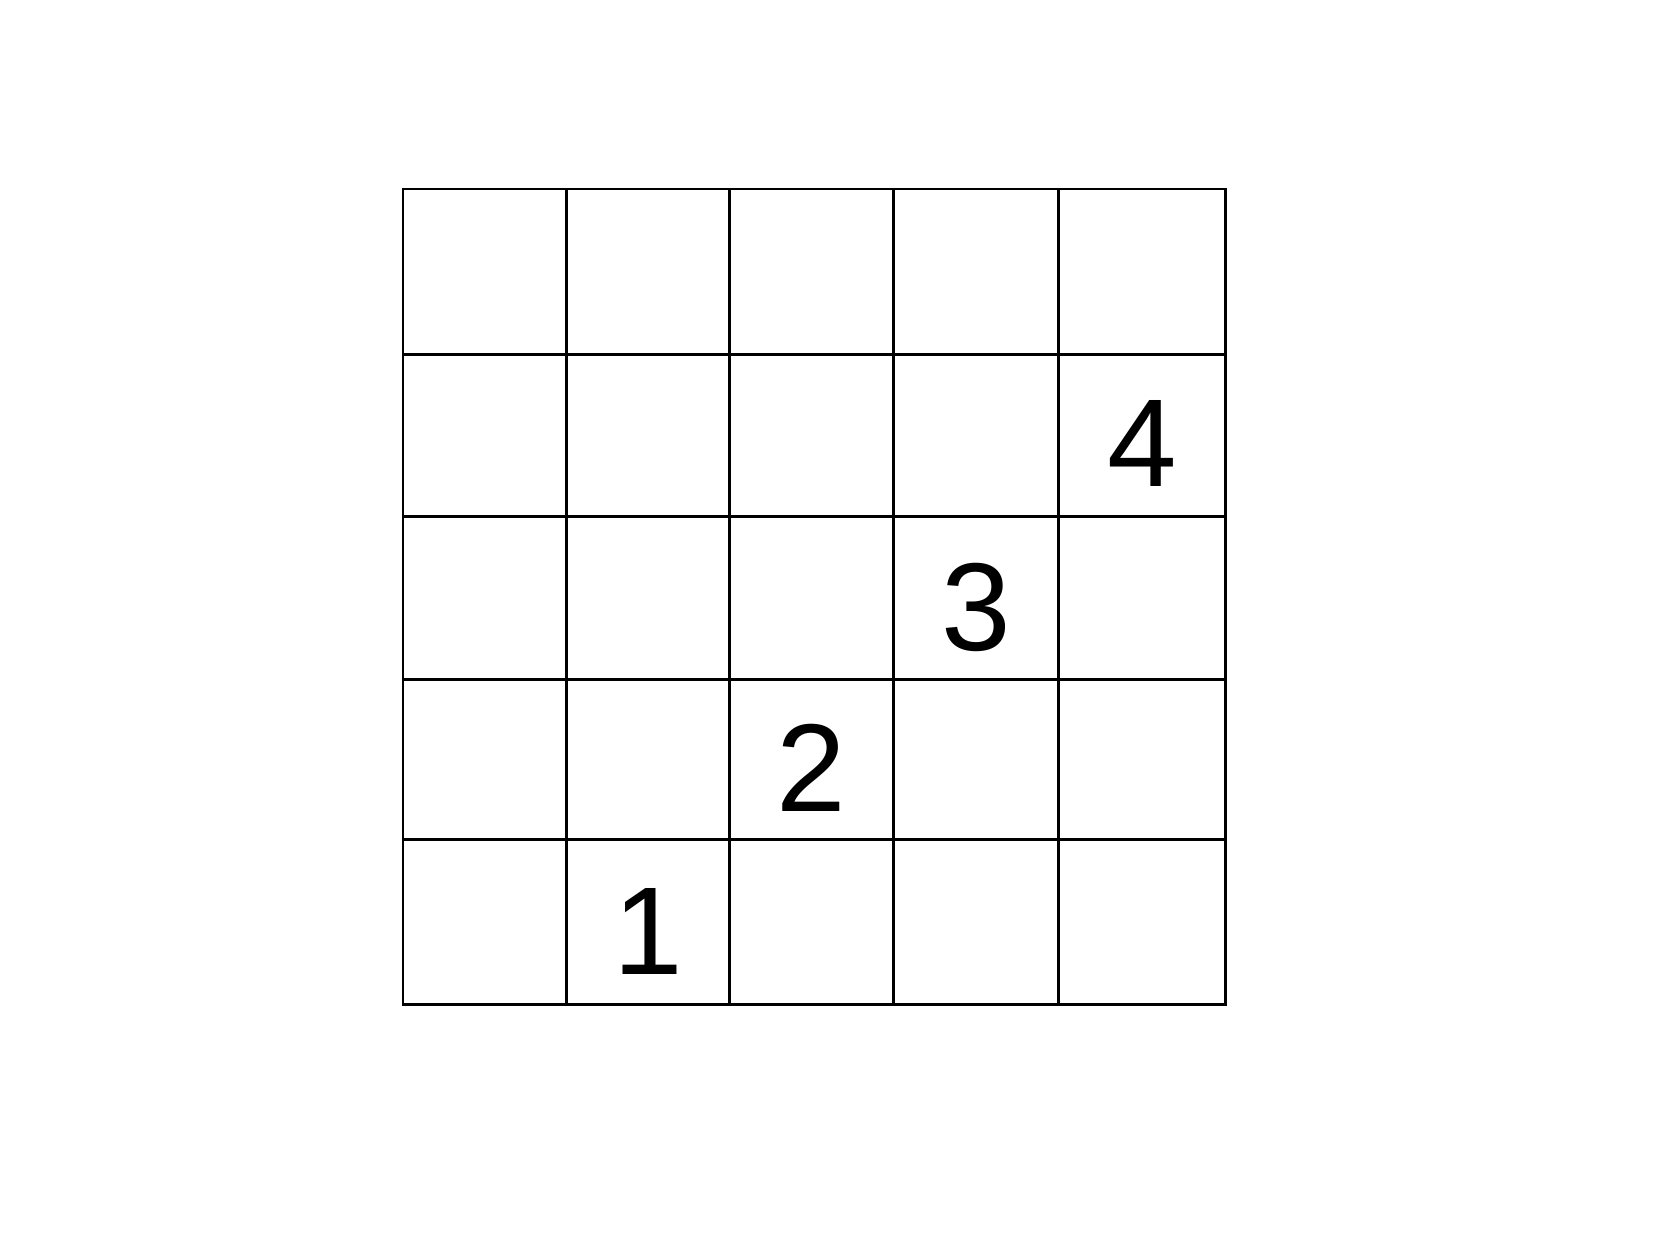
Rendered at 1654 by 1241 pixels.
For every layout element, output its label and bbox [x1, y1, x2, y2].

chart [402, 188, 1228, 1033]
